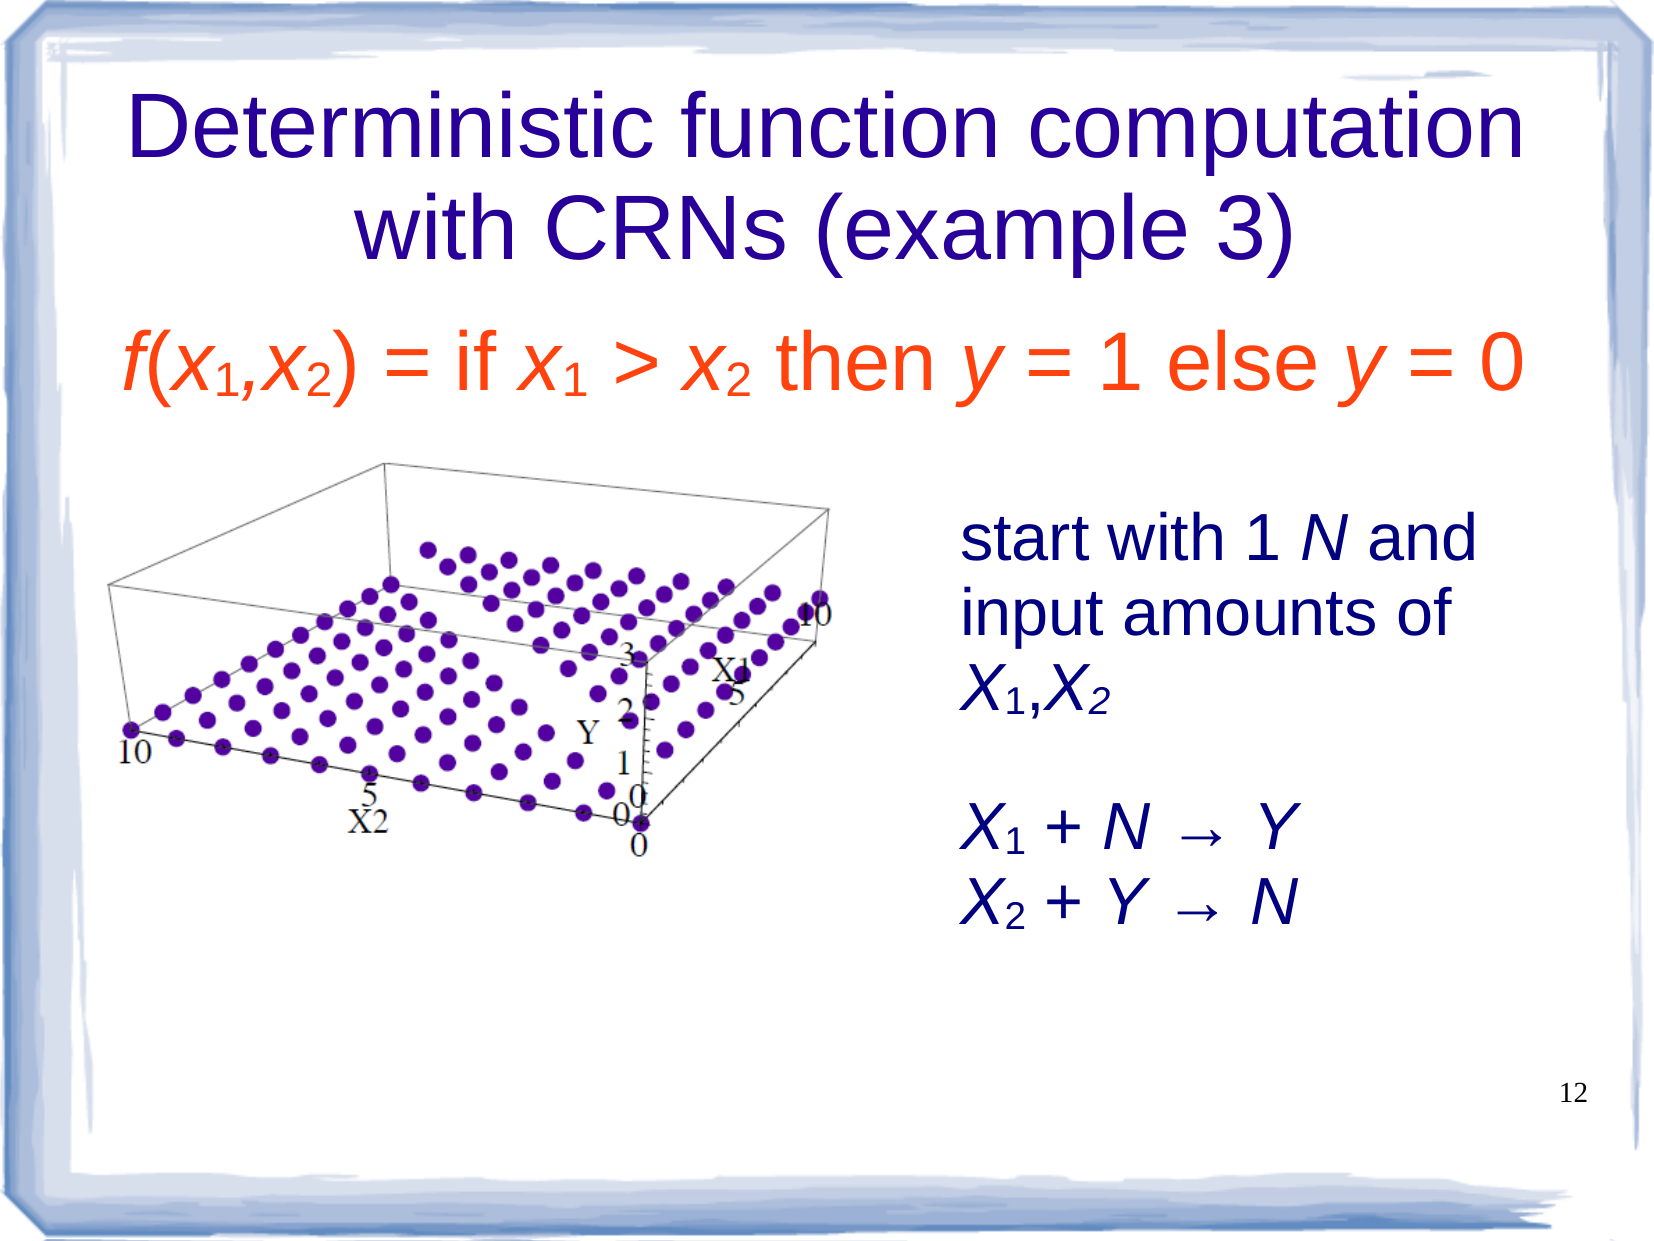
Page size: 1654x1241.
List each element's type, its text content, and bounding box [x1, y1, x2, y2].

text_box start with 1 N and input amounts of X1,X2 X1 + N → Y X2 + Y → N [945, 492, 1556, 1116]
title Deterministic function computation with CRNs (example 3) [82, 73, 1571, 281]
text_box f(x1,x2) = if x1 > x2 then y = 1 else y = 0 [106, 307, 1566, 444]
picture [0, 0, 1654, 1241]
